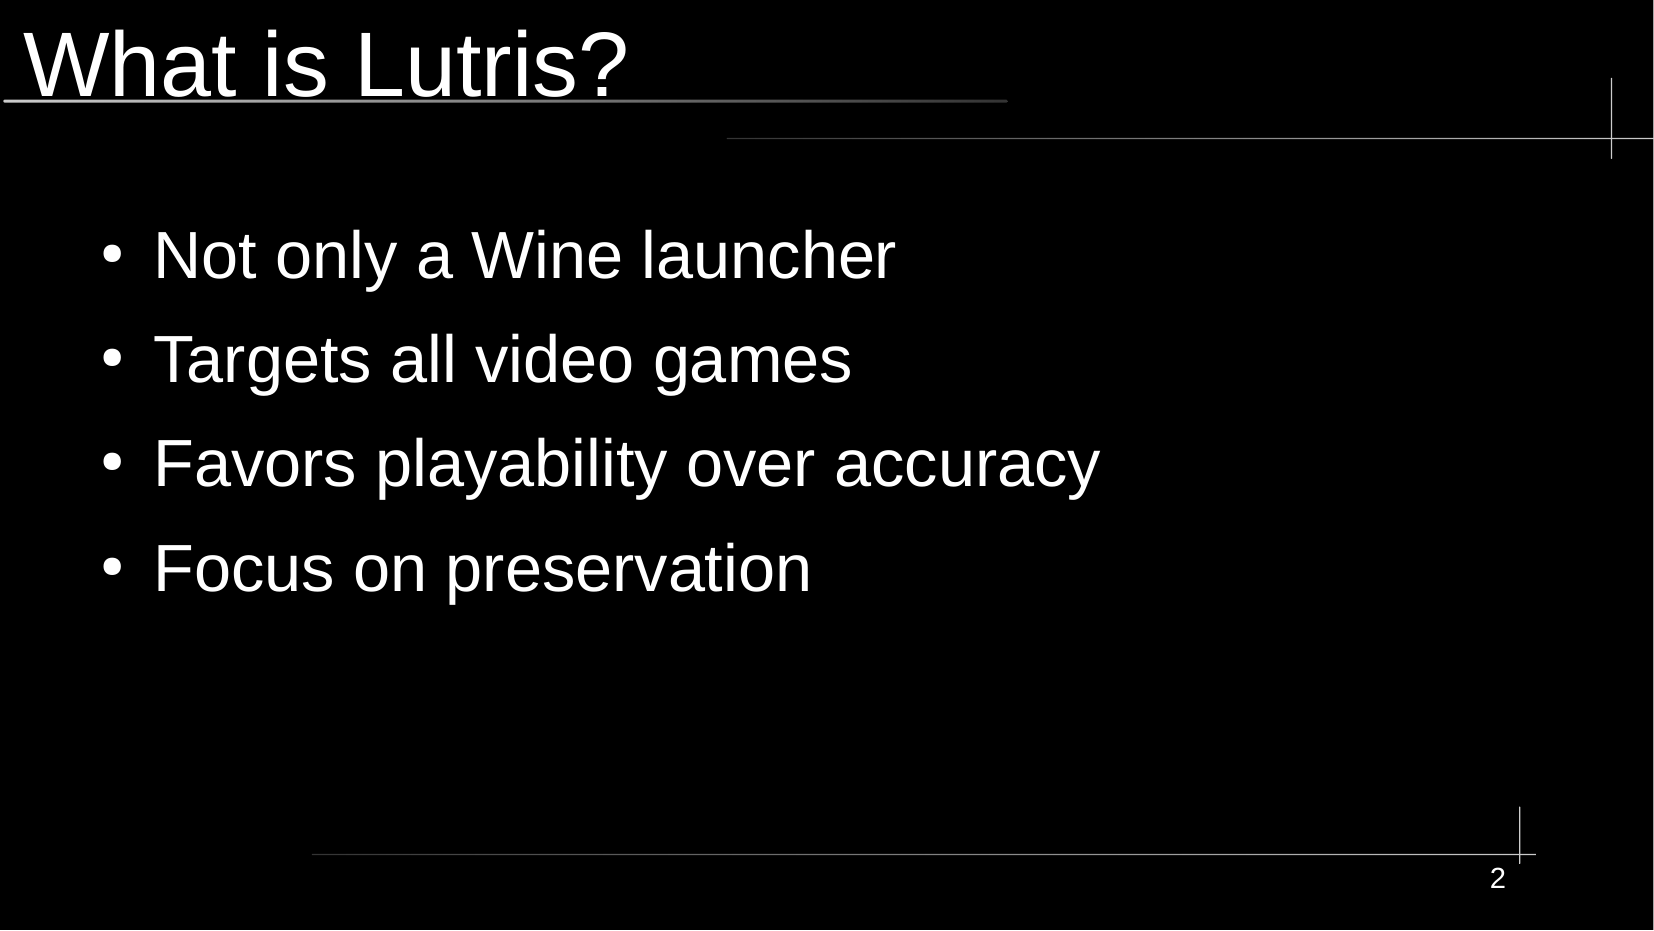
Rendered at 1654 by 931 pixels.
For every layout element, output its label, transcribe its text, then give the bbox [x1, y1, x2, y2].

list Not only a Wine launcher Targets all video games Favors playability over accuracy Focus on preservation [82, 217, 1571, 758]
title What is Lutris? [23, 11, 1589, 119]
